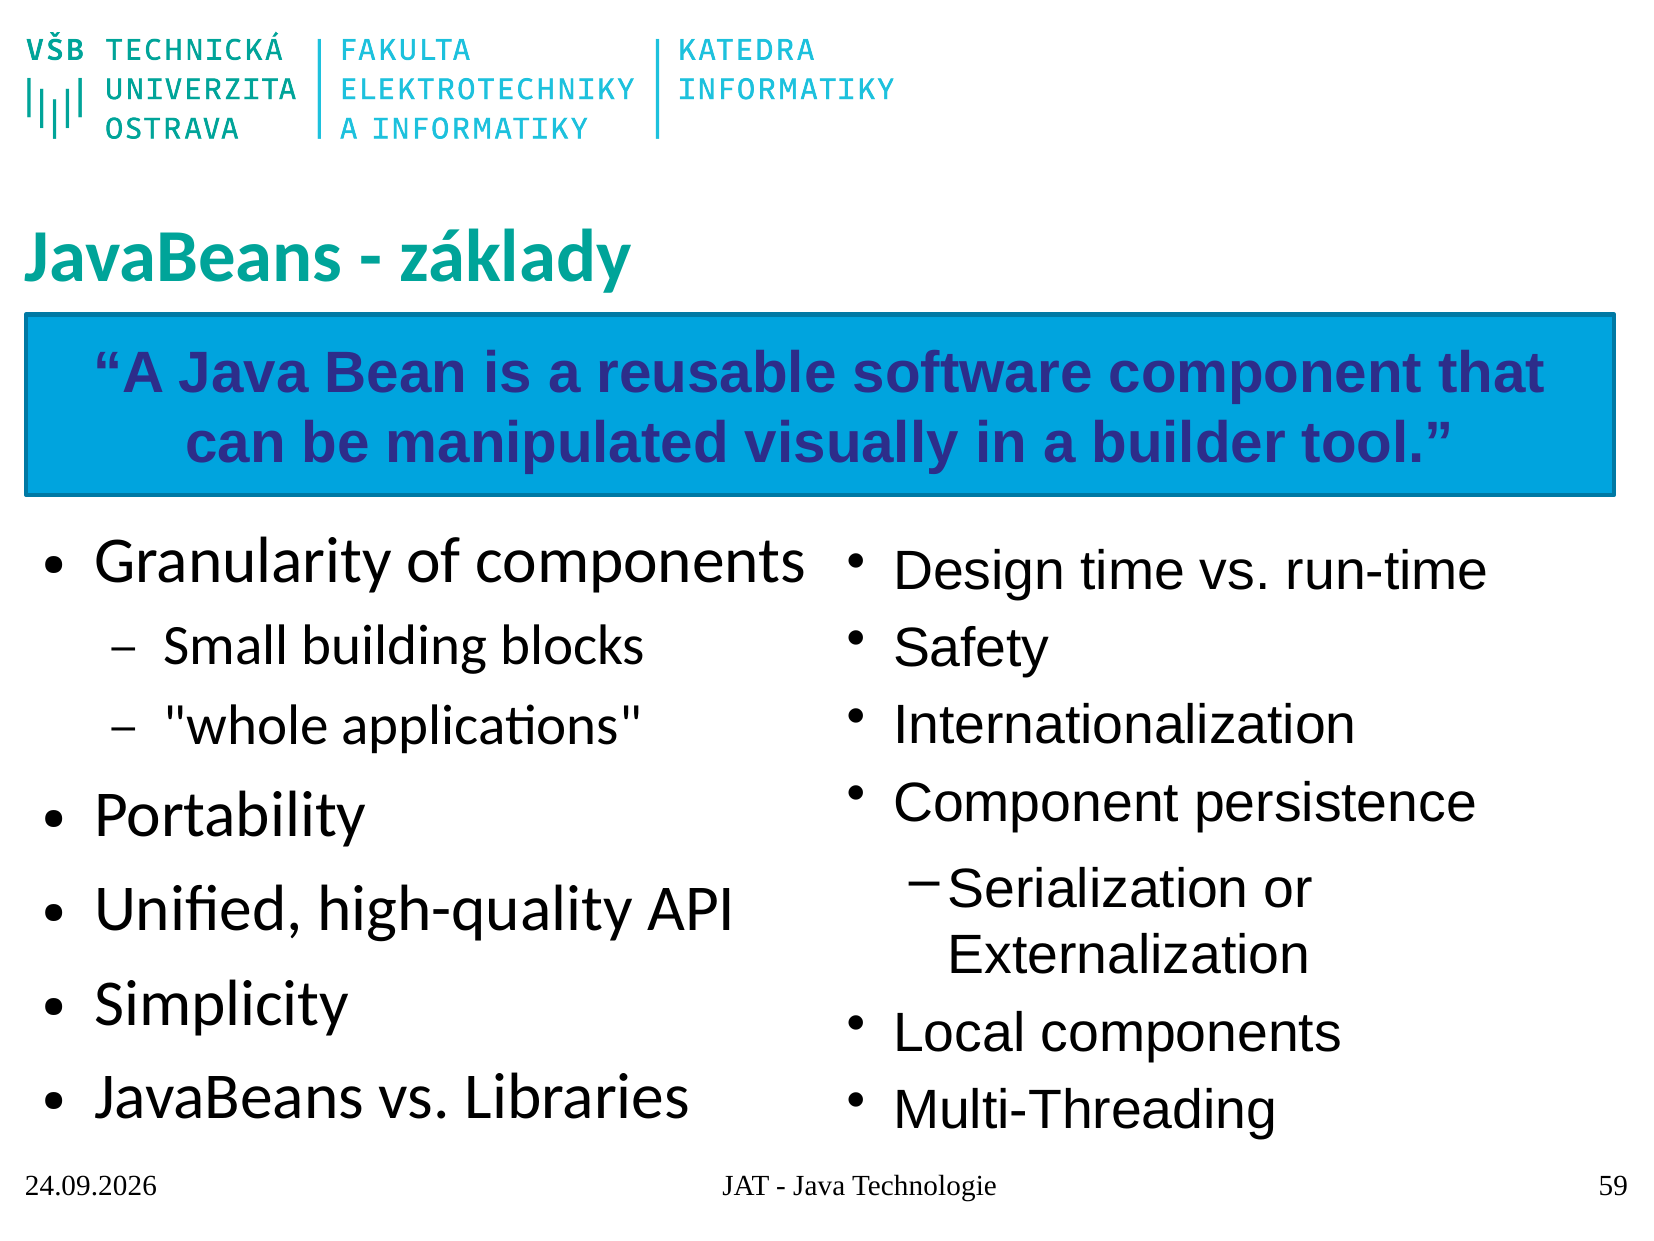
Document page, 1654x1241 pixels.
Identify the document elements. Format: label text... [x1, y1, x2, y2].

text_box “A Java Bean is a reusable software component that can be manipulated visually in a builder tool.” [25, 314, 1615, 495]
list Granularity of components Small building blocks "whole applications" Portability Unified, high-quality API Simplicity JavaBeans vs. Libraries [24, 533, 808, 1146]
title JavaBeans - základy [24, 169, 1629, 300]
picture [26, 31, 894, 139]
list Design time vs. run-time Safety Internationalization Component persistence Serialization or Externalization Local components Multi-Threading [846, 533, 1630, 1146]
